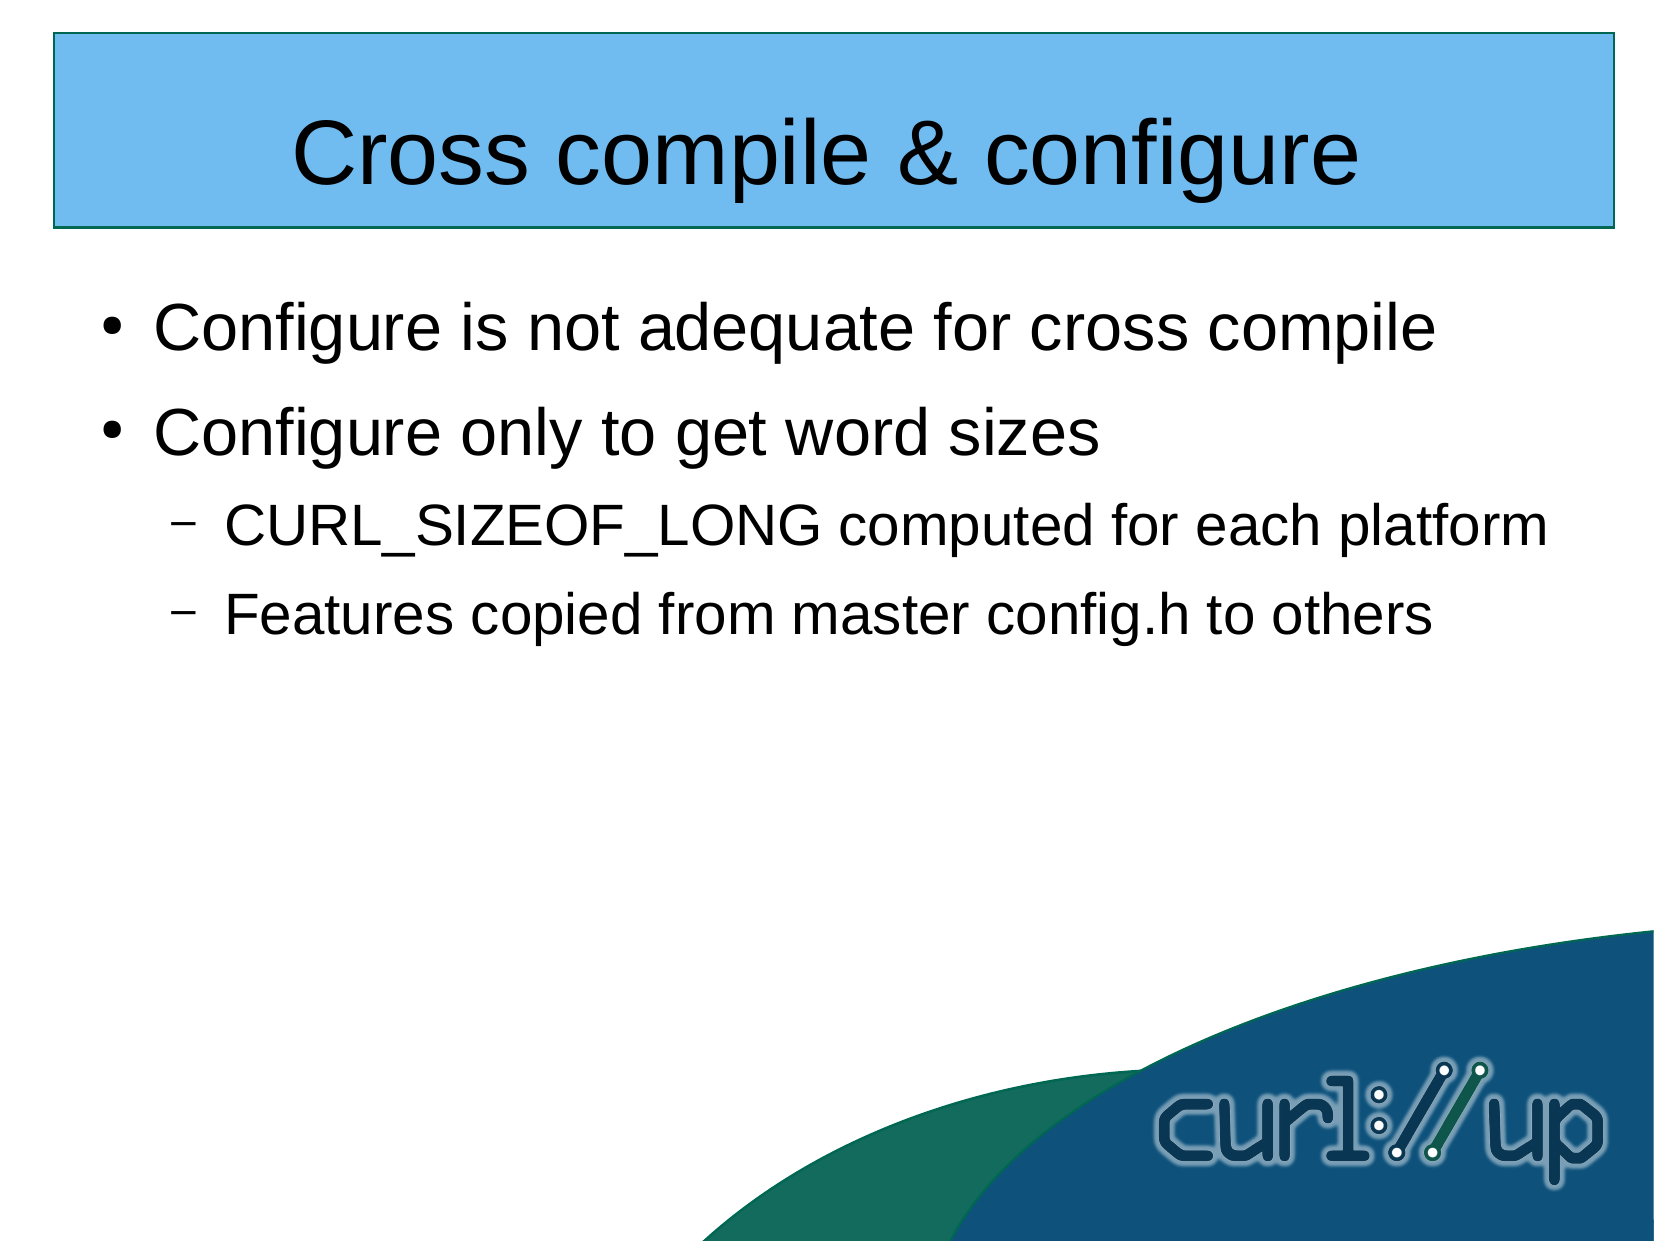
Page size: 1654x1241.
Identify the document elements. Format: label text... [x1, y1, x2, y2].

list Configure is not adequate for cross compile Configure only to get word sizes CURL_SIZEOF_LONG computed for each platform Features copied from master config.h to others [82, 290, 1571, 1010]
title Cross compile & configure [82, 49, 1571, 257]
